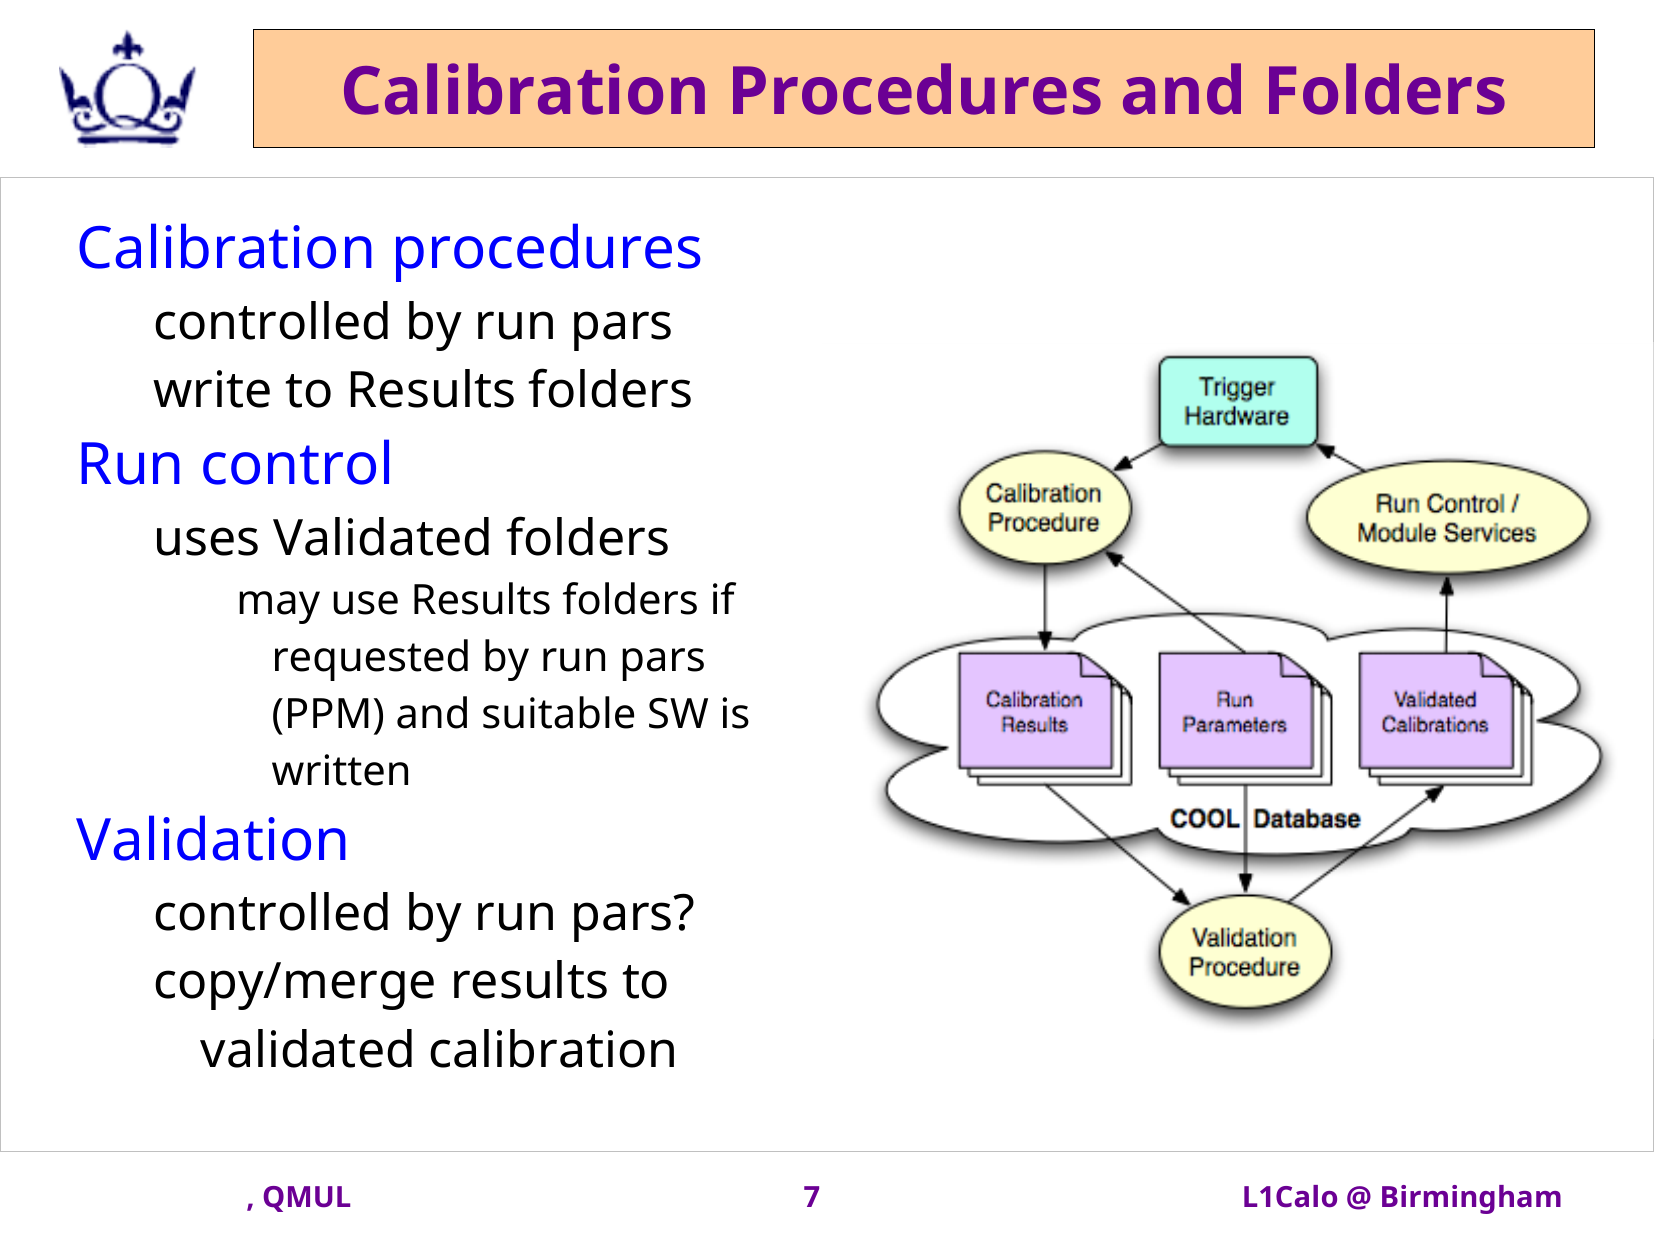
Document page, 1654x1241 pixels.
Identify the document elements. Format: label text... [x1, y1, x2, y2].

list Calibration procedures controlled by run pars write to Results folders Run control uses Validated folders may use Results folders if requested by run pars (PPM) and suitable SW is written Validation controlled by run pars? copy/merge results to validated calibration [59, 206, 831, 1127]
picture [59, 29, 200, 148]
picture [822, 342, 1654, 1039]
title Calibration Procedures and Folders [253, 29, 1595, 148]
